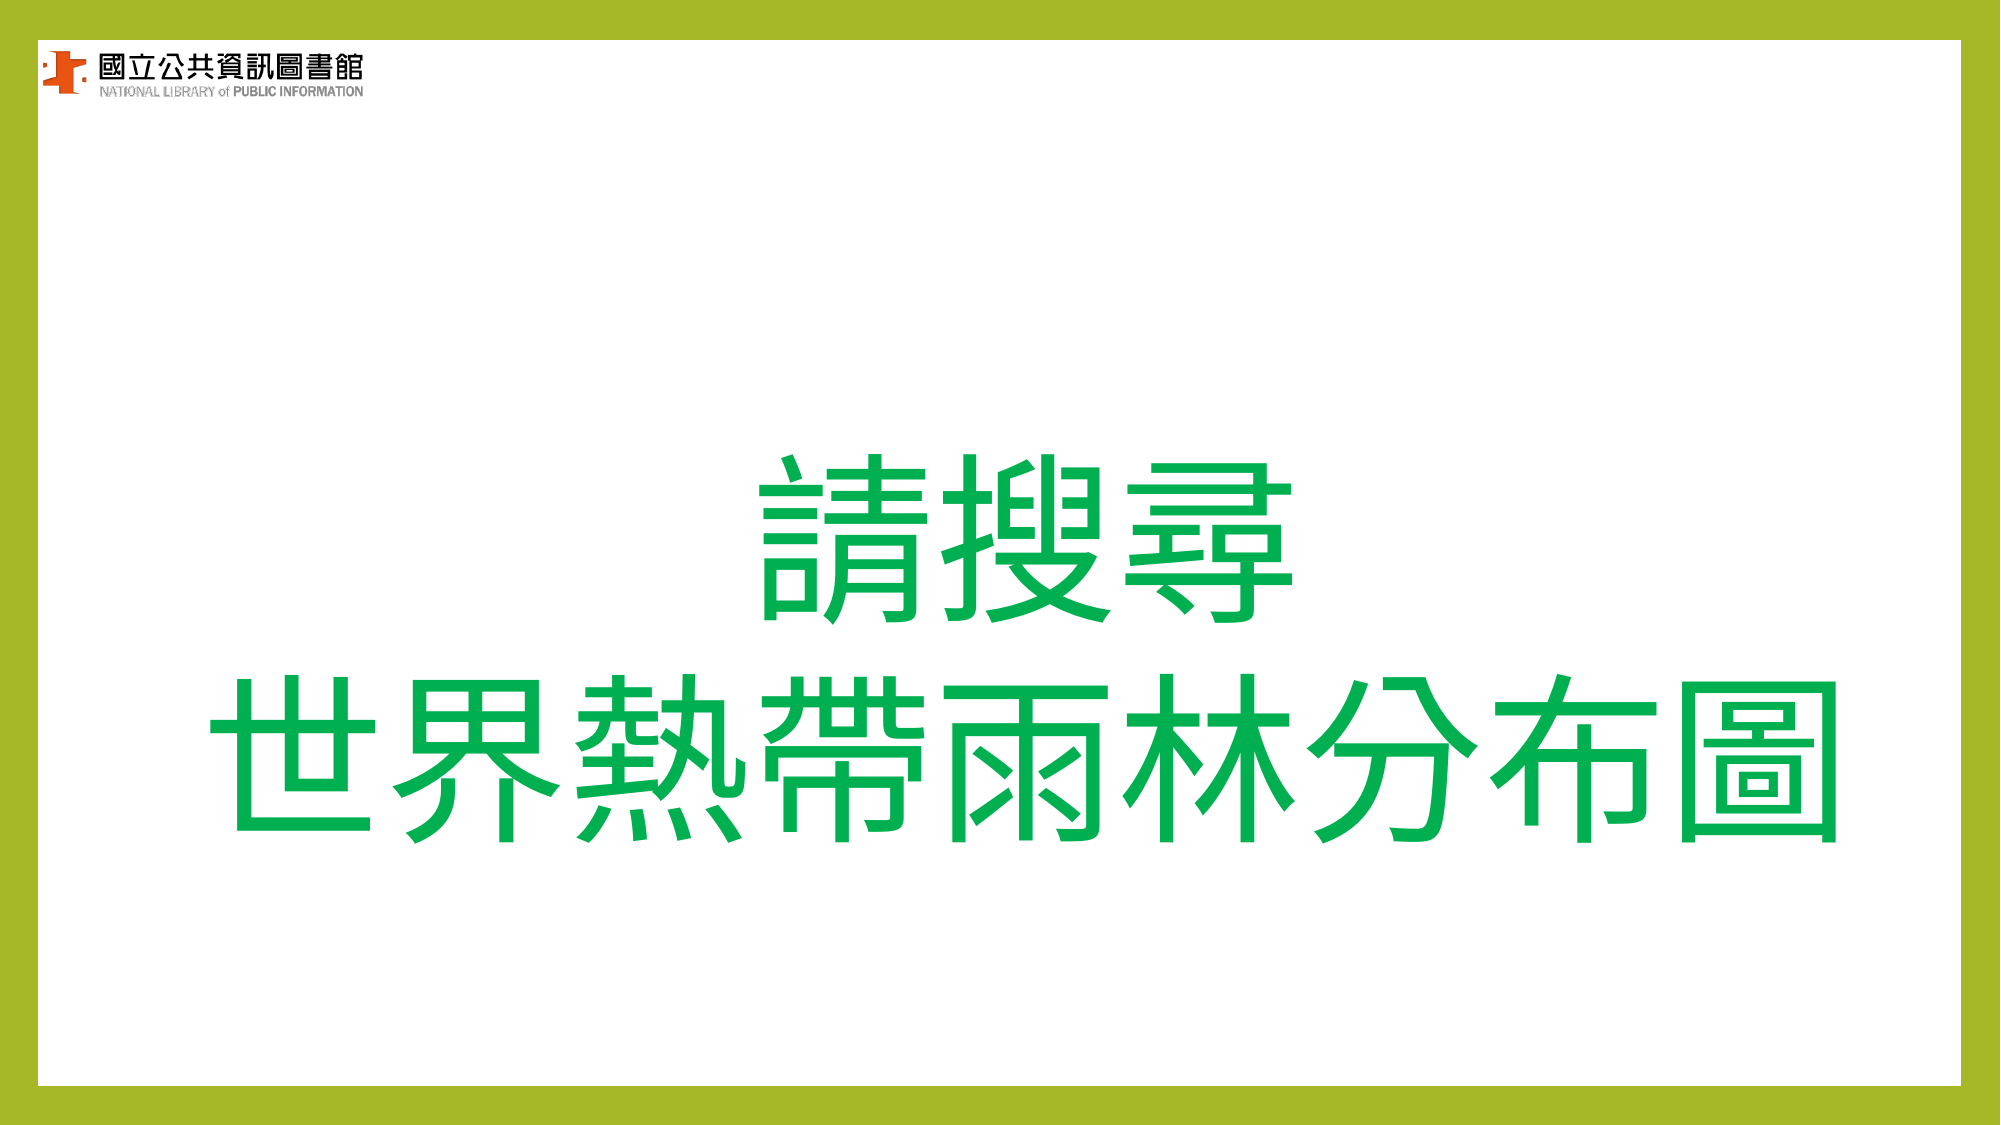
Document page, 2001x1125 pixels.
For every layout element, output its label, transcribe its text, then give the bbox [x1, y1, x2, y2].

text_box 請搜尋 世界熱帶雨林分布圖 [186, 417, 1883, 878]
